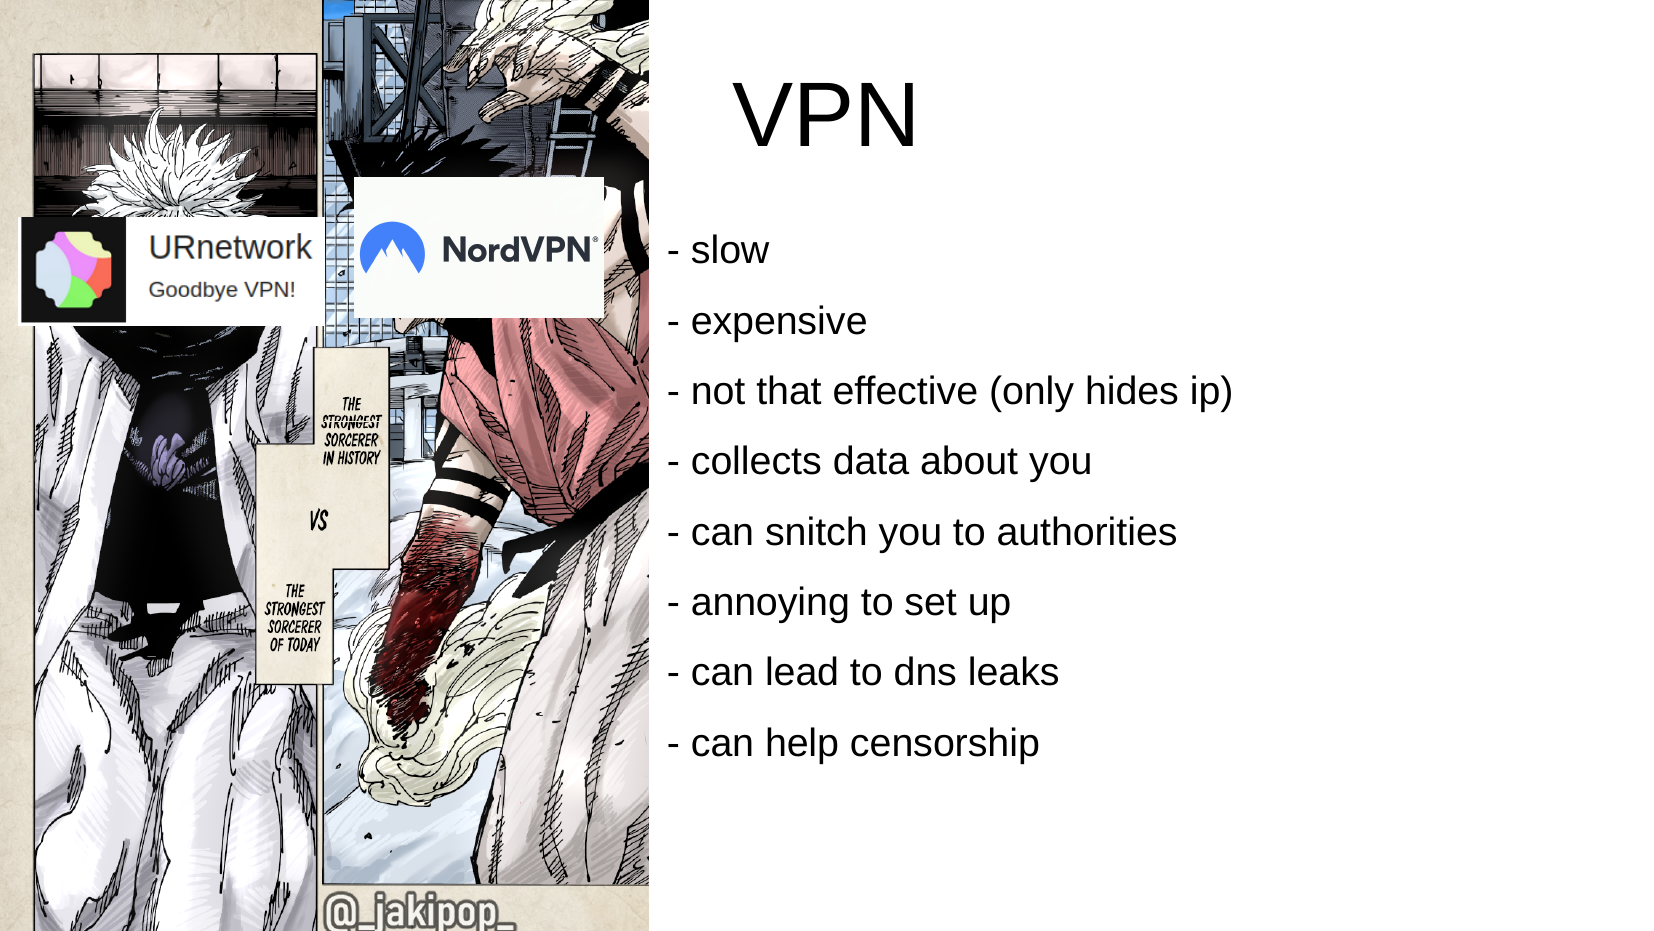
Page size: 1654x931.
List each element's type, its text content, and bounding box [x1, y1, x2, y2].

list - slow - expensive - not that effective (only hides ip) - collects data about you - can snitch you to authorities - annoying to set up - can lead to dns leaks - can help censorship [649, 228, 1654, 768]
title VPN [649, 37, 1571, 193]
text_box [807, 447, 838, 486]
picture [0, 0, 649, 931]
